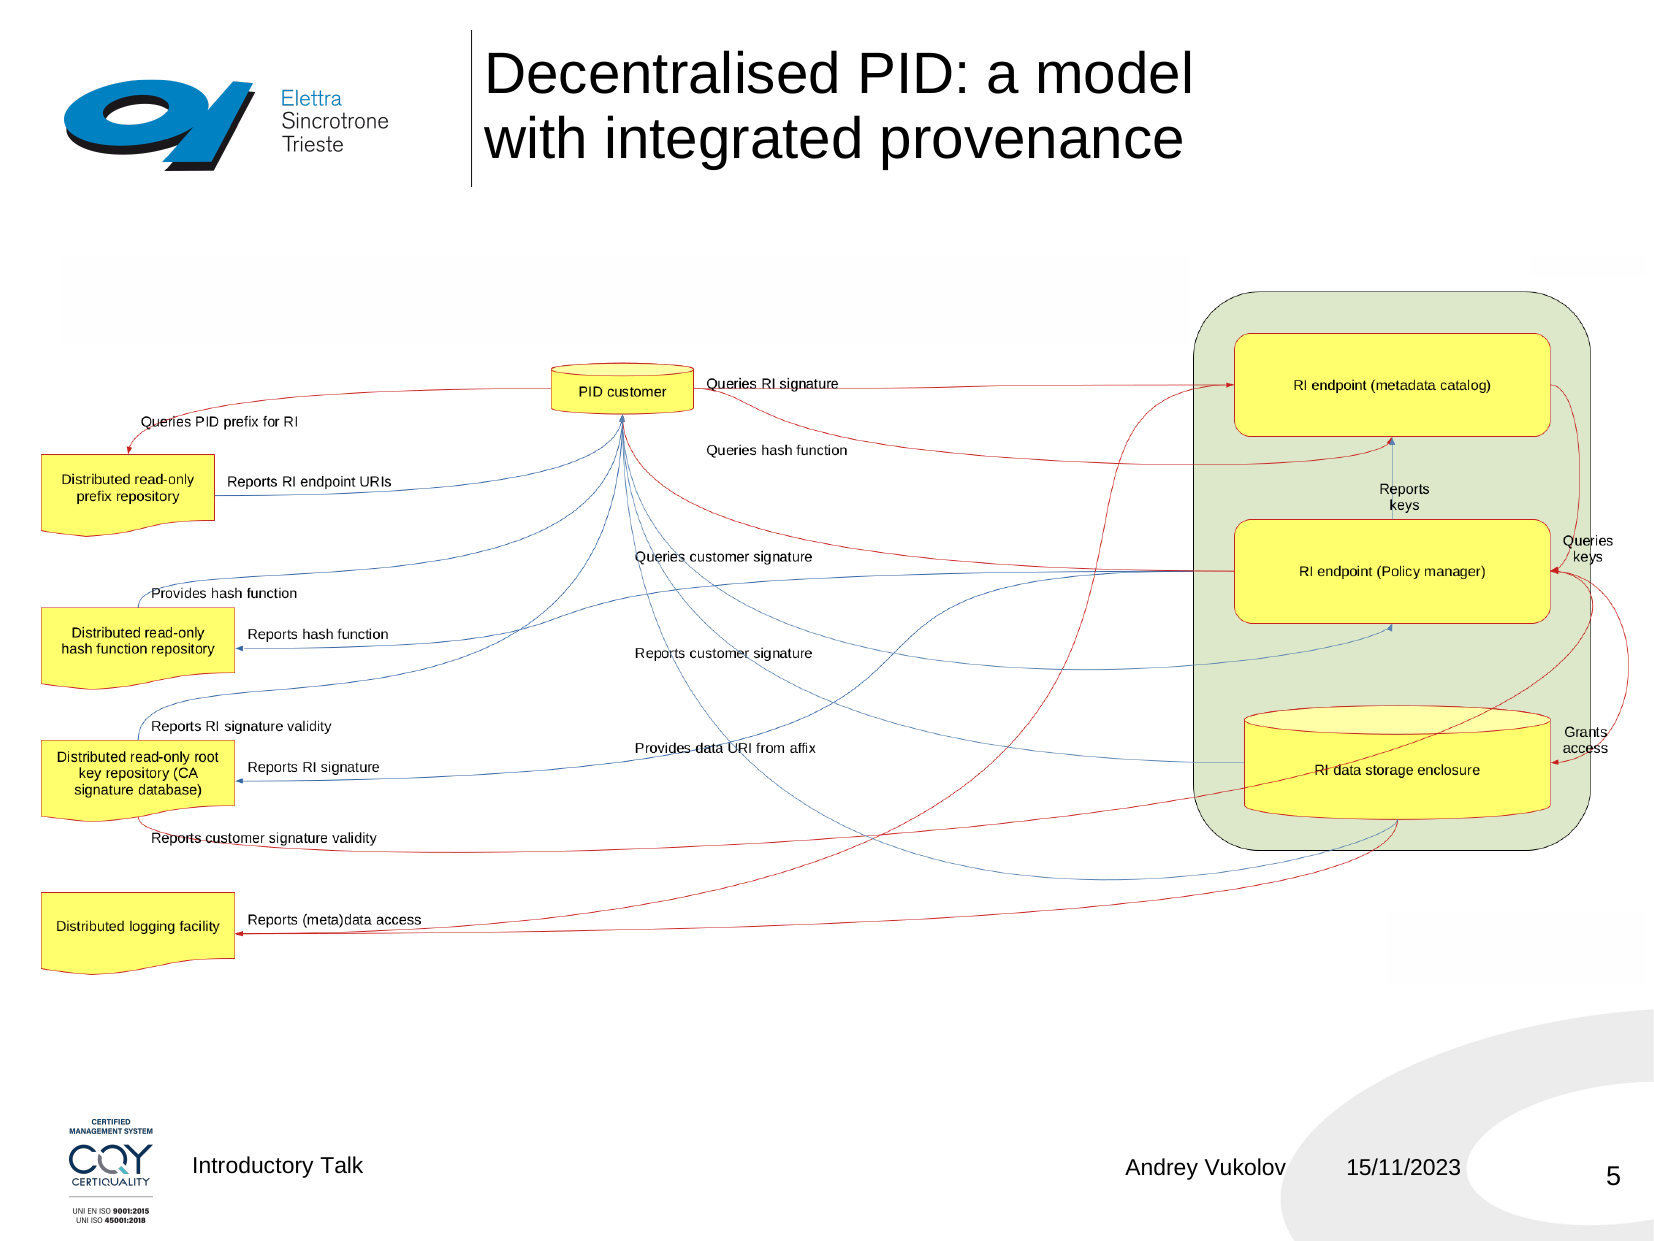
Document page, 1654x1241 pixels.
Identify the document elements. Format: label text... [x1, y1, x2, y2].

title Decentralised PID: a model with integrated provenance [484, 29, 1583, 184]
picture [0, 6, 1654, 1241]
text_box <номер> [1606, 1161, 1654, 1199]
